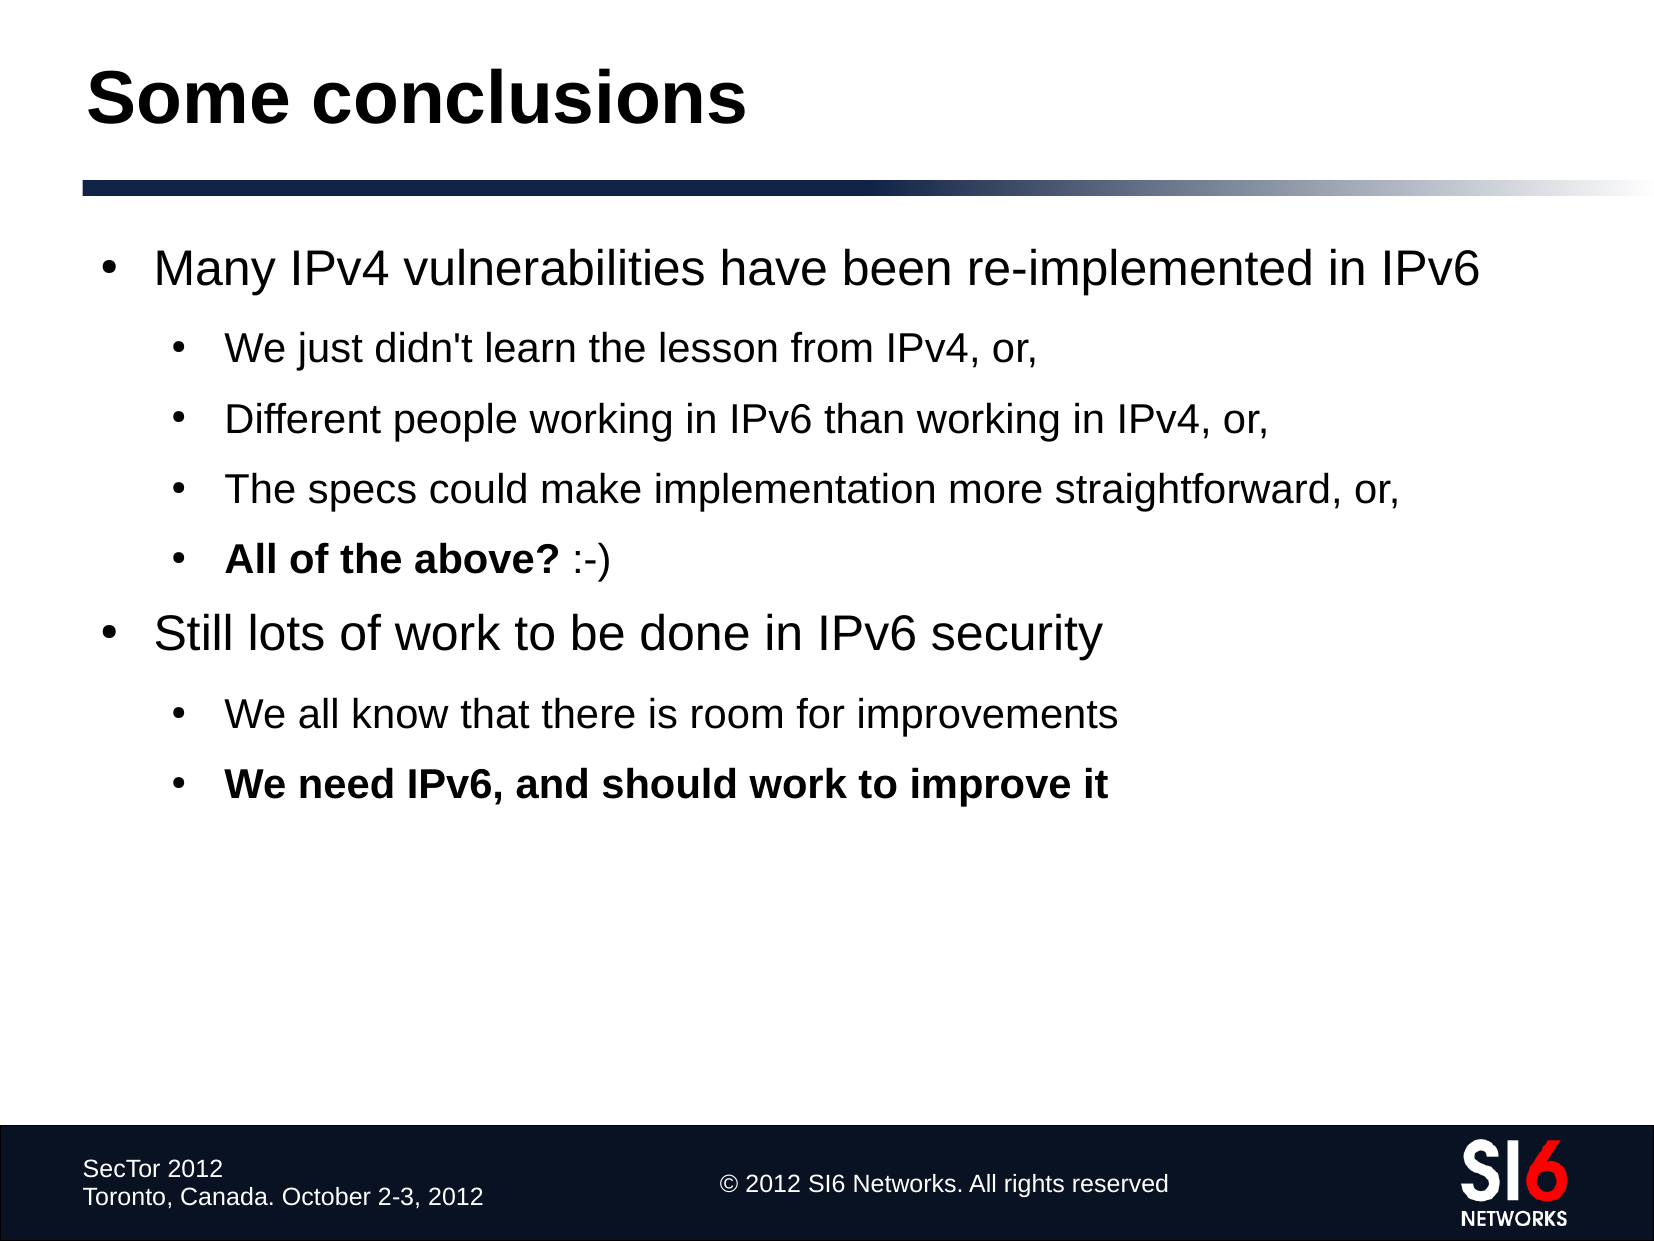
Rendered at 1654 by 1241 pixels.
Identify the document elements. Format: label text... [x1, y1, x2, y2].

picture [1461, 1139, 1567, 1226]
title Some conclusions [86, 30, 1576, 166]
list Many IPv4 vulnerabilities have been re-implemented in IPv6 We just didn't learn the lesson from IPv4, or, Different people working in IPv6 than working in IPv4, or, The specs could make implementation more straightforward, or, All of the above? :-) Still lots of work to be done in IPv6 security We all know that there is room for improvements We need IPv6, and should work to improve it [82, 240, 1571, 1059]
